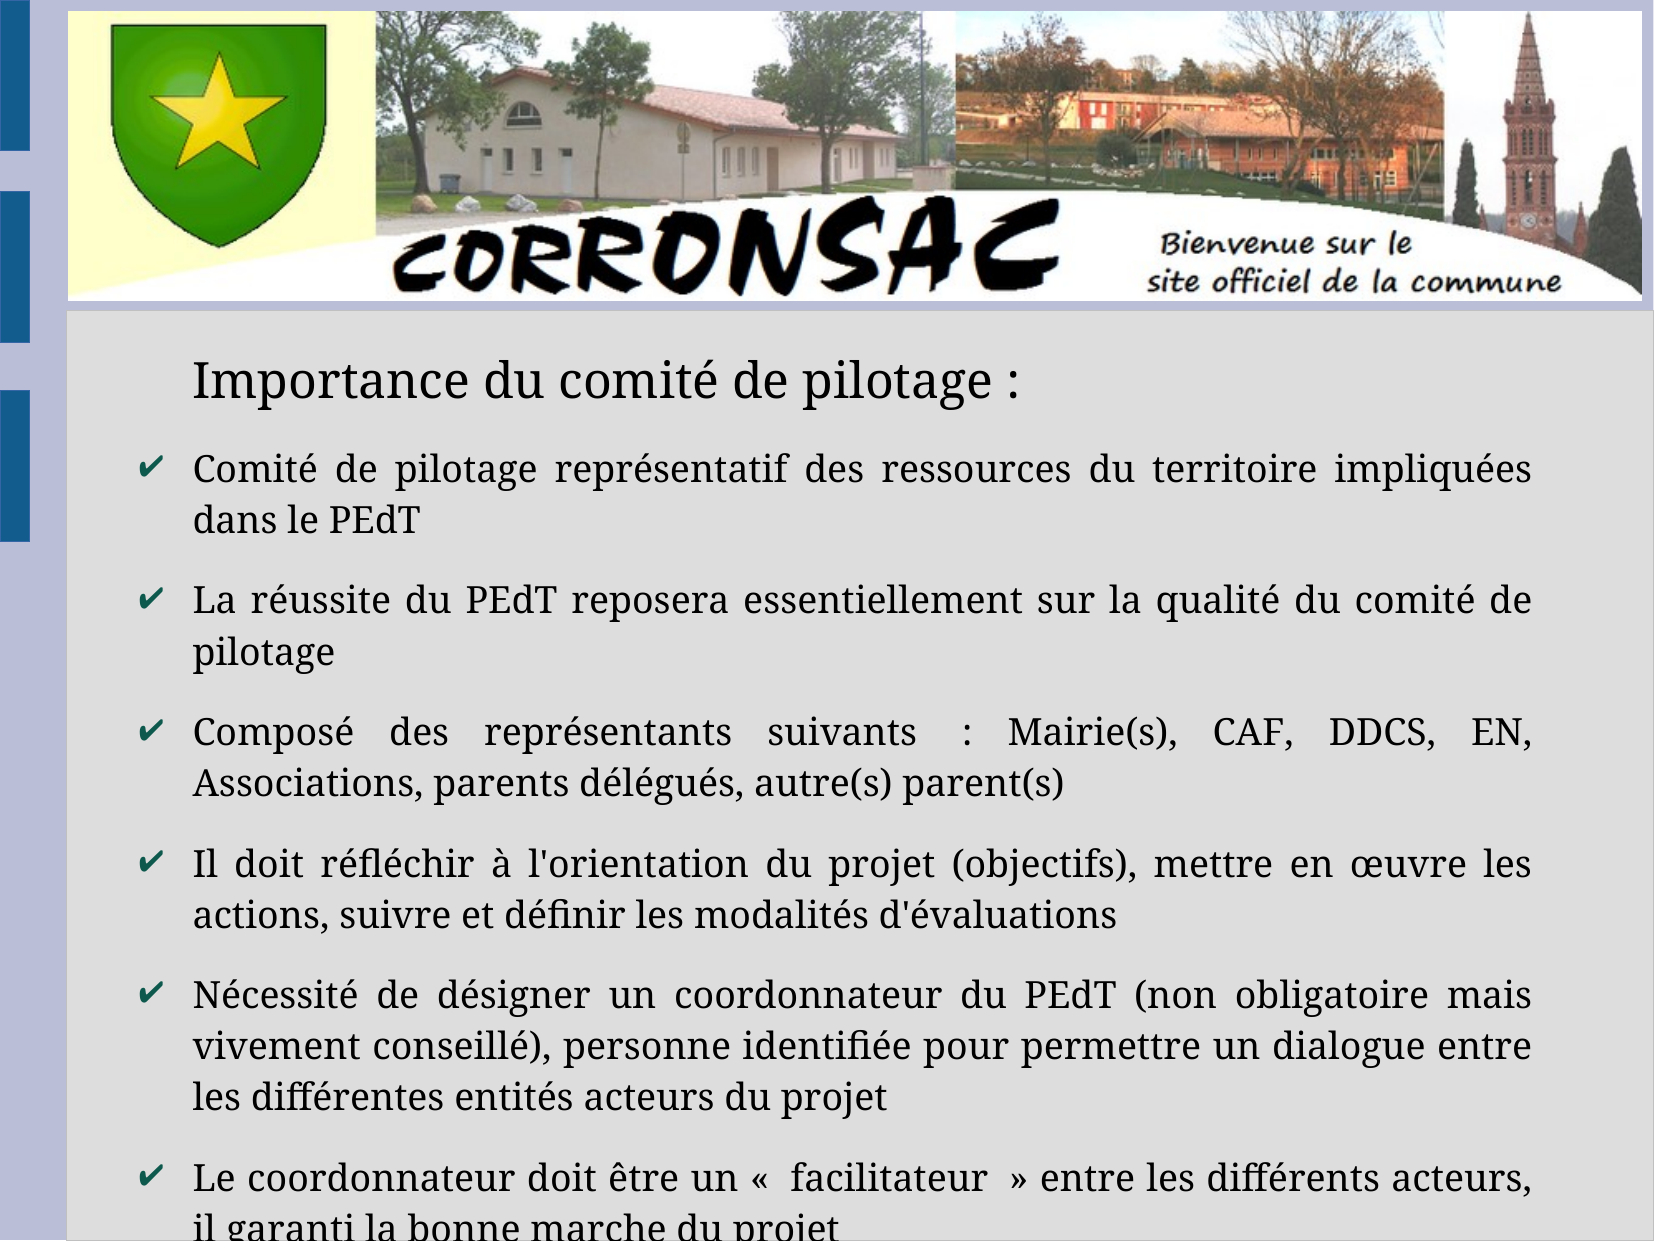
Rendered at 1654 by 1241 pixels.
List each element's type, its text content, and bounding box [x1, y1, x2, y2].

list Importance du comité de pilotage : Comité de pilotage représentatif des ressources du territoire impliquées dans le PEdT La réussite du PEdT reposera essentiellement sur la qualité du comité de pilotage Composé des représentants suivants : Mairie(s), CAF, DDCS, EN, Associations, parents délégués, autre(s) parent(s) Il doit réfléchir à l'orientation du projet (objectifs), mettre en œuvre les actions, suivre et définir les modalités d'évaluations Nécessité de désigner un coordonnateur du PEdT (non obligatoire mais vivement conseillé), personne identifiée pour permettre un dialogue entre les différentes entités acteurs du projet Le coordonnateur doit être un « facilitateur » entre les différents acteurs, il garanti la bonne marche du projet Approbation du comité de pilotage par le conseil municipal. [121, 344, 1534, 1210]
picture [68, 11, 1642, 301]
